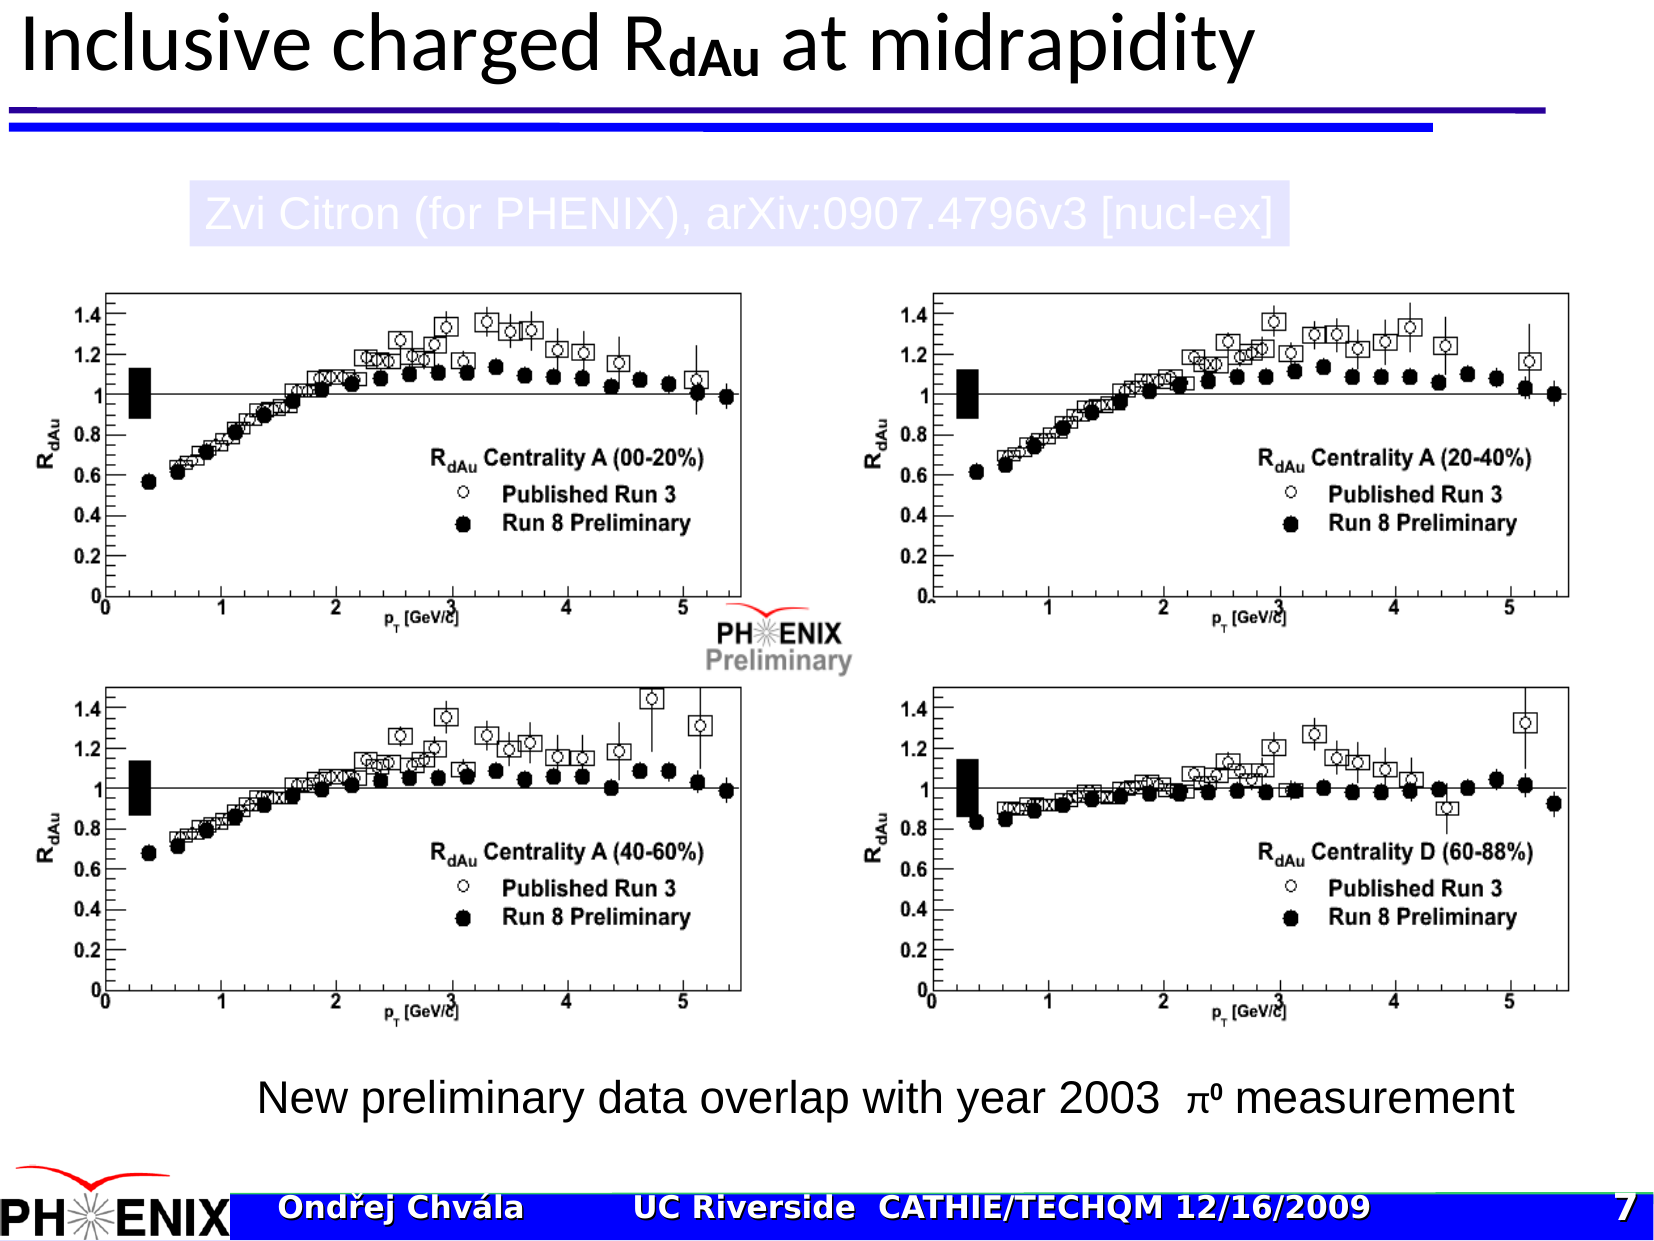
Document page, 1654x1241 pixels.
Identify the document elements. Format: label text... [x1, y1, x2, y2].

text_box Zvi Citron (for PHENIX), arXiv:0907.4796v3 [nucl-ex] [189, 180, 1290, 247]
title Inclusive charged RdAu at midrapidity [19, 0, 1635, 115]
picture [0, 0, 1654, 1240]
text_box New preliminary data overlap with year 2003 π0 measurement [241, 1064, 1530, 1133]
